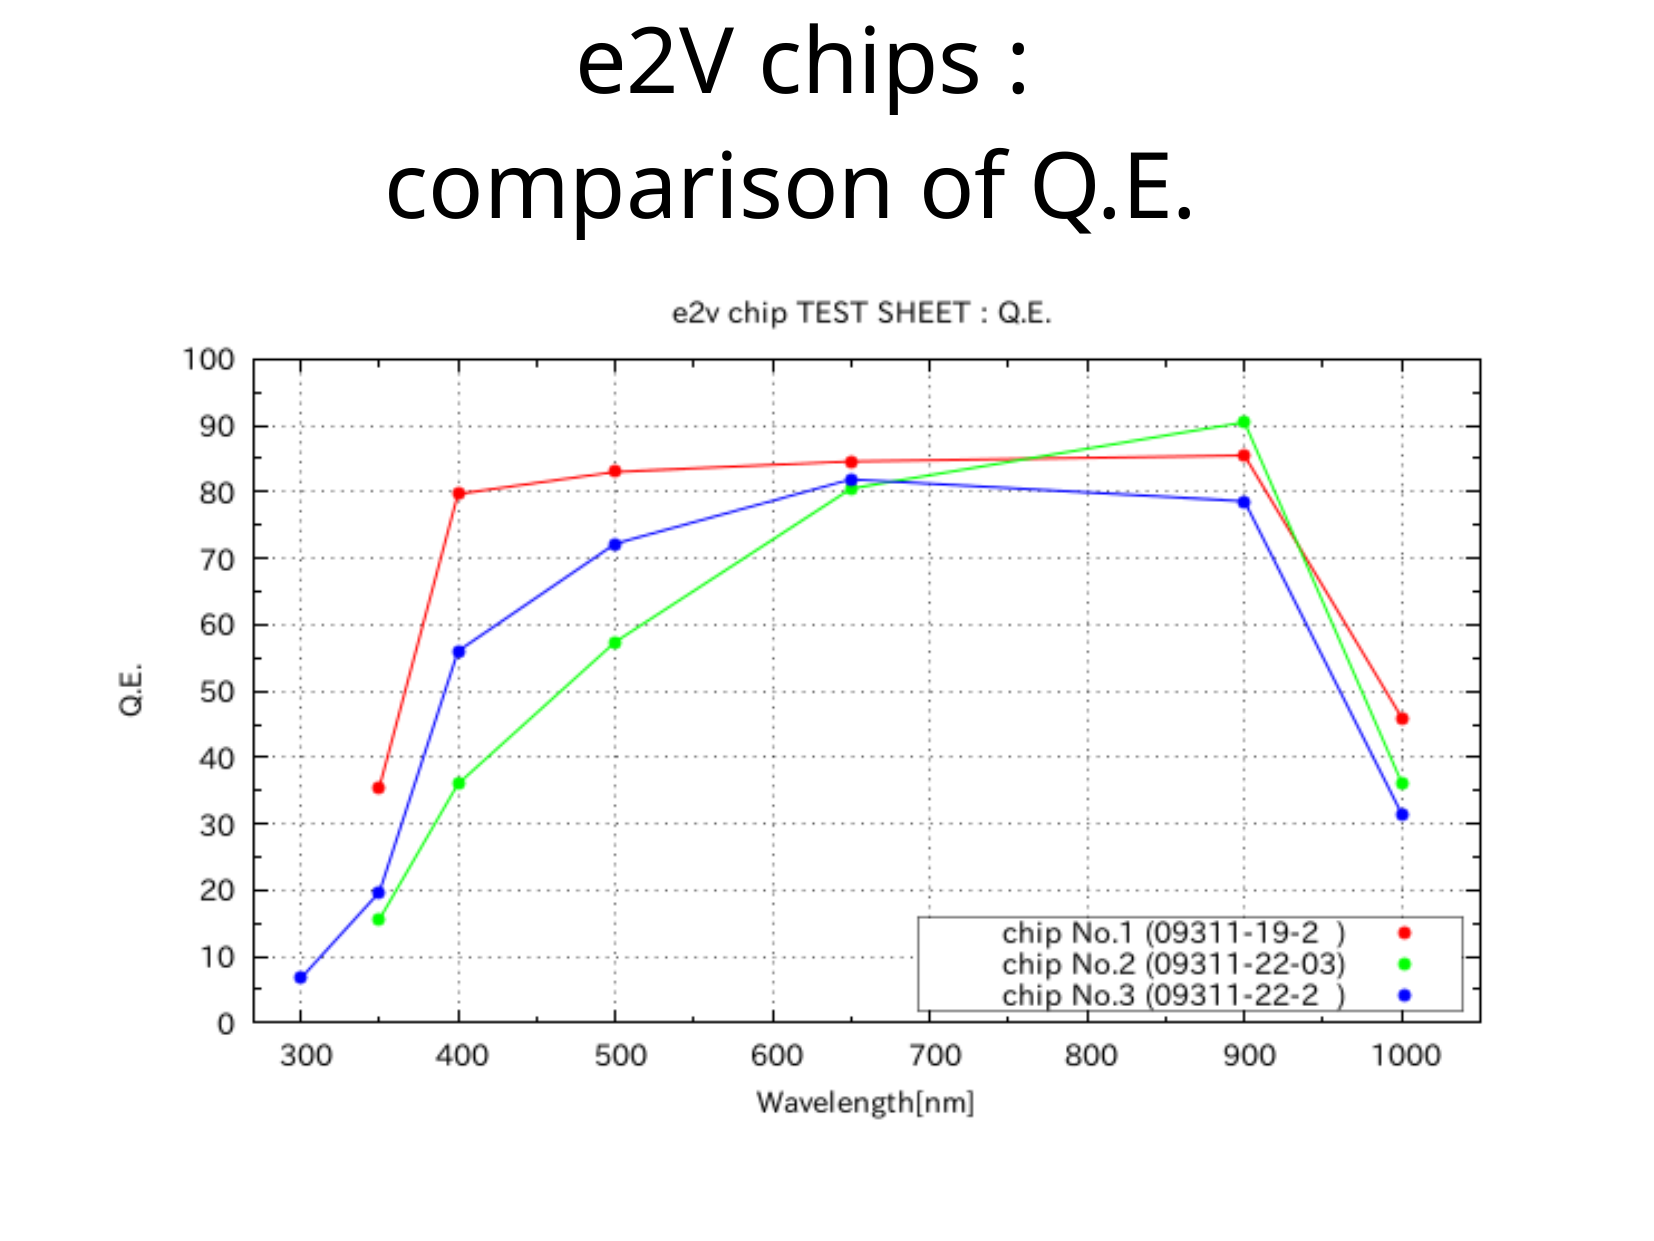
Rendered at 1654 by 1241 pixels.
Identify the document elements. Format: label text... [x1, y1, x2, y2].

title e2V chips : comparison of Q.E. [47, 17, 1536, 225]
picture [106, 272, 1529, 1123]
